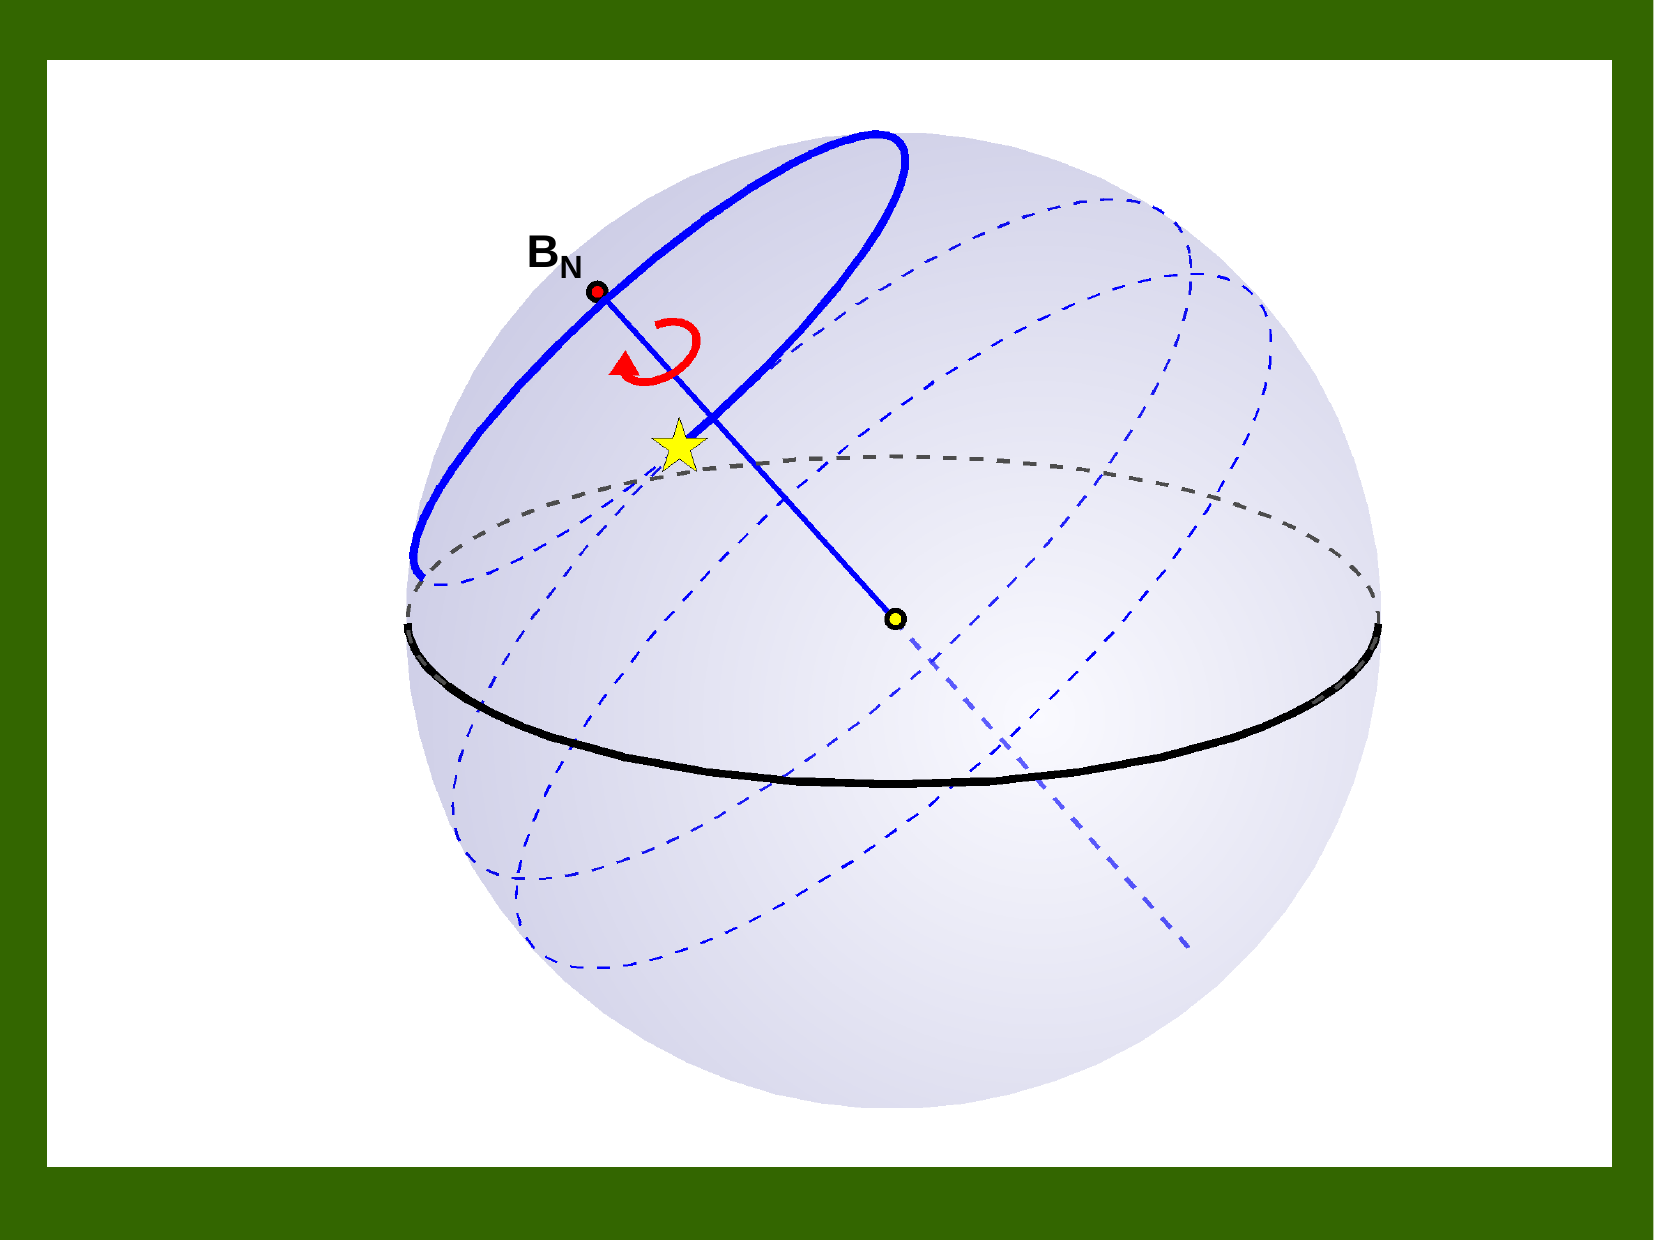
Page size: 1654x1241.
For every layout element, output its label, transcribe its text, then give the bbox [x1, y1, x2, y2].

picture [47, 60, 1612, 1168]
text_box BN [511, 218, 598, 293]
